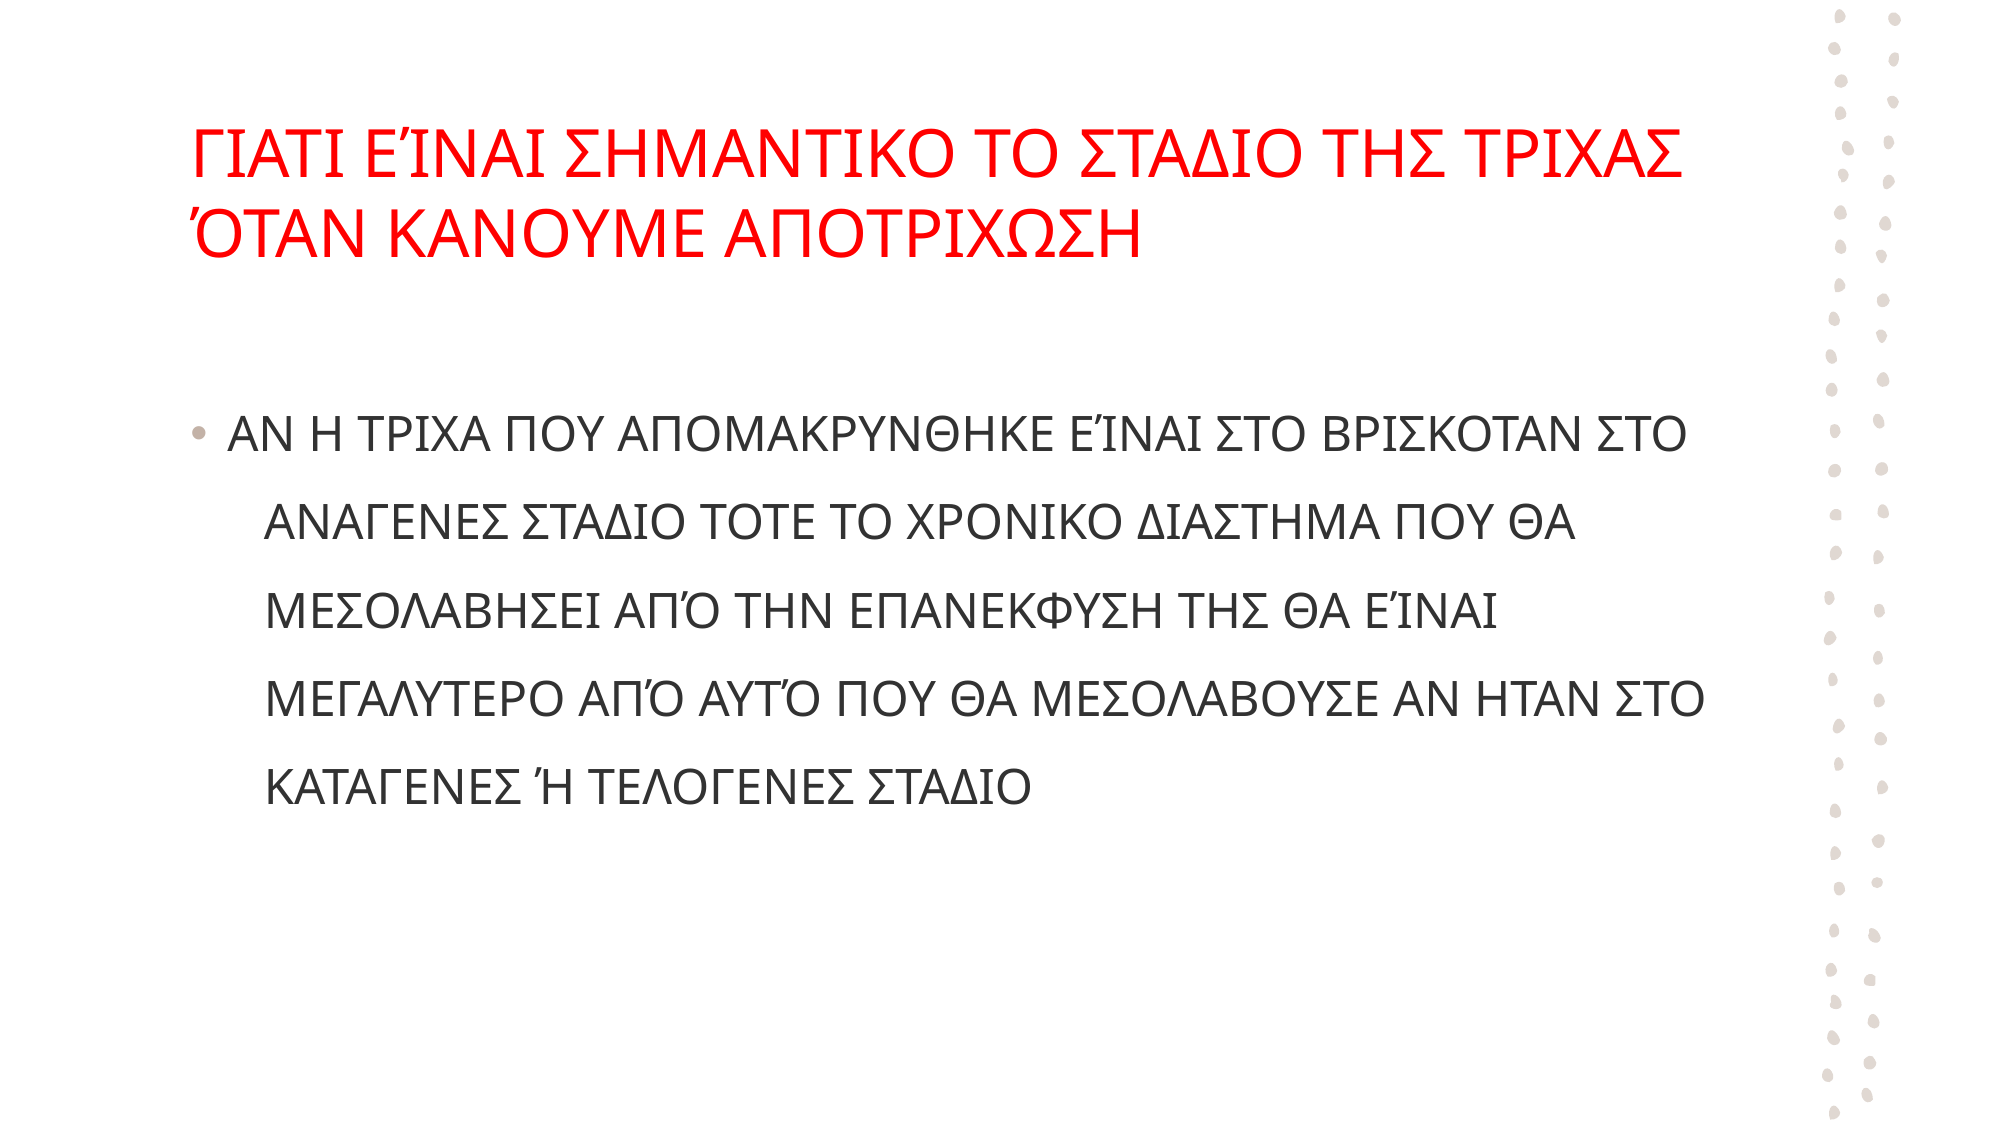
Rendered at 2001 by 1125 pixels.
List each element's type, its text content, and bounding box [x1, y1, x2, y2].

list ΑΝ Η ΤΡΙΧΑ ΠΟΥ ΑΠΟΜΑΚΡΥΝΘΗΚΕ ΕΊΝΑΙ ΣΤΟ ΒΡΙΣΚΟΤΑΝ ΣΤΟ ΑΝΑΓΕΝΕΣ ΣΤΑΔΙΟ ΤΟΤΕ ΤΟ ΧΡΟΝΙΚΟ ΔΙΑΣΤΗΜΑ ΠΟΥ ΘΑ ΜΕΣΟΛΑΒΗΣΕΙ ΑΠΌ ΤΗΝ ΕΠΑΝΕΚΦΥΣΗ ΤΗΣ ΘΑ ΕΊΝΑΙ ΜΕΓΑΛΥΤΕΡΟ ΑΠΌ ΑΥΤΌ ΠΟΥ ΘΑ ΜΕΣΟΛΑΒΟΥΣΕ ΑΝ ΗΤΑΝ ΣΤΟ ΚΑΤΑΓΕΝΕΣ Ή ΤΕΛΟΓΕΝΕΣ ΣΤΑΔΙΟ [175, 365, 1756, 826]
title ΓΙΑΤΙ ΕΊΝΑΙ ΣΗΜΑΝΤΙΚΟ ΤΟ ΣΤΑΔΙΟ ΤΗΣ ΤΡΙΧΑΣ ΌΤΑΝ ΚΑΝΟΥΜΕ ΑΠΟΤΡΙΧΩΣΗ [175, 82, 1756, 300]
